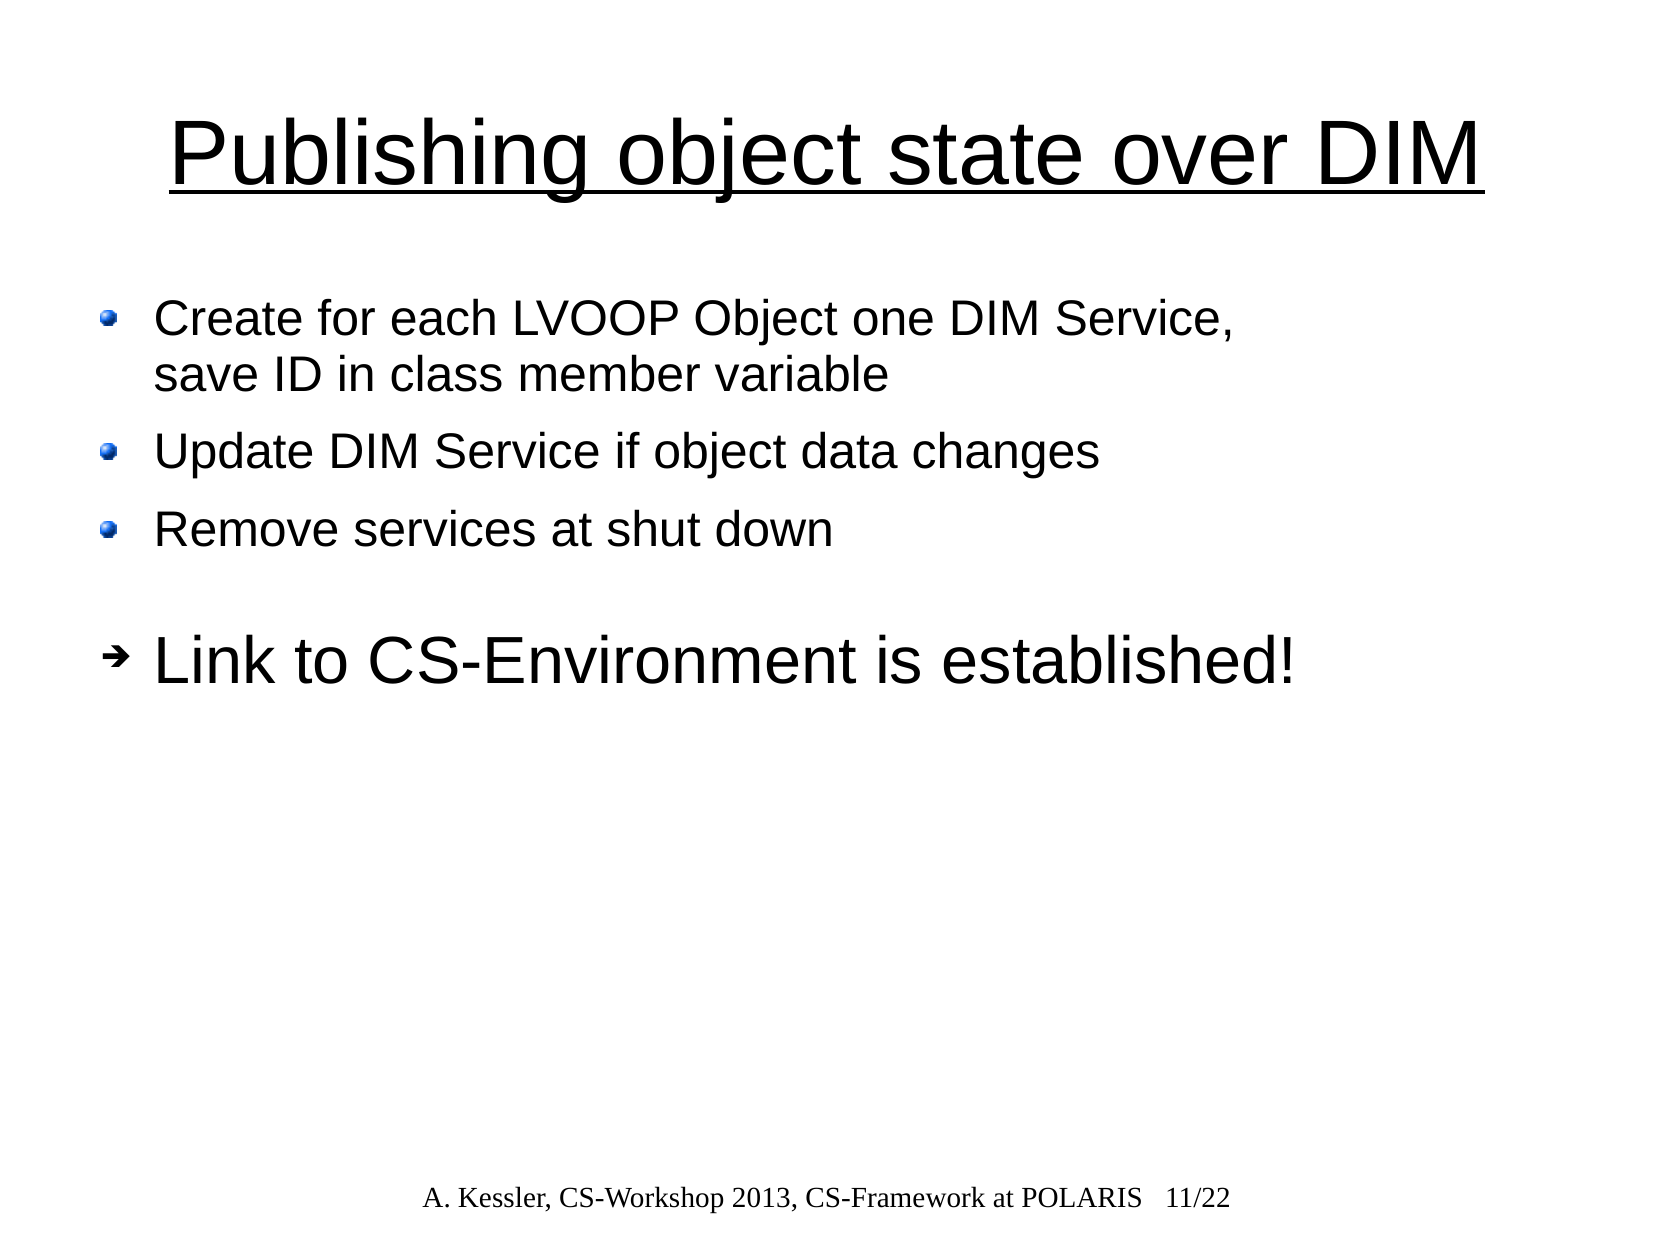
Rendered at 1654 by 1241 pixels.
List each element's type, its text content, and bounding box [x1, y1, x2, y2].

list Create for each LVOOP Object one DIM Service, save ID in class member variable Update DIM Service if object data changes Remove services at shut down [82, 290, 1571, 591]
list Link to CS-Environment is established! [82, 623, 1571, 1014]
title Publishing object state over DIM [82, 49, 1571, 257]
